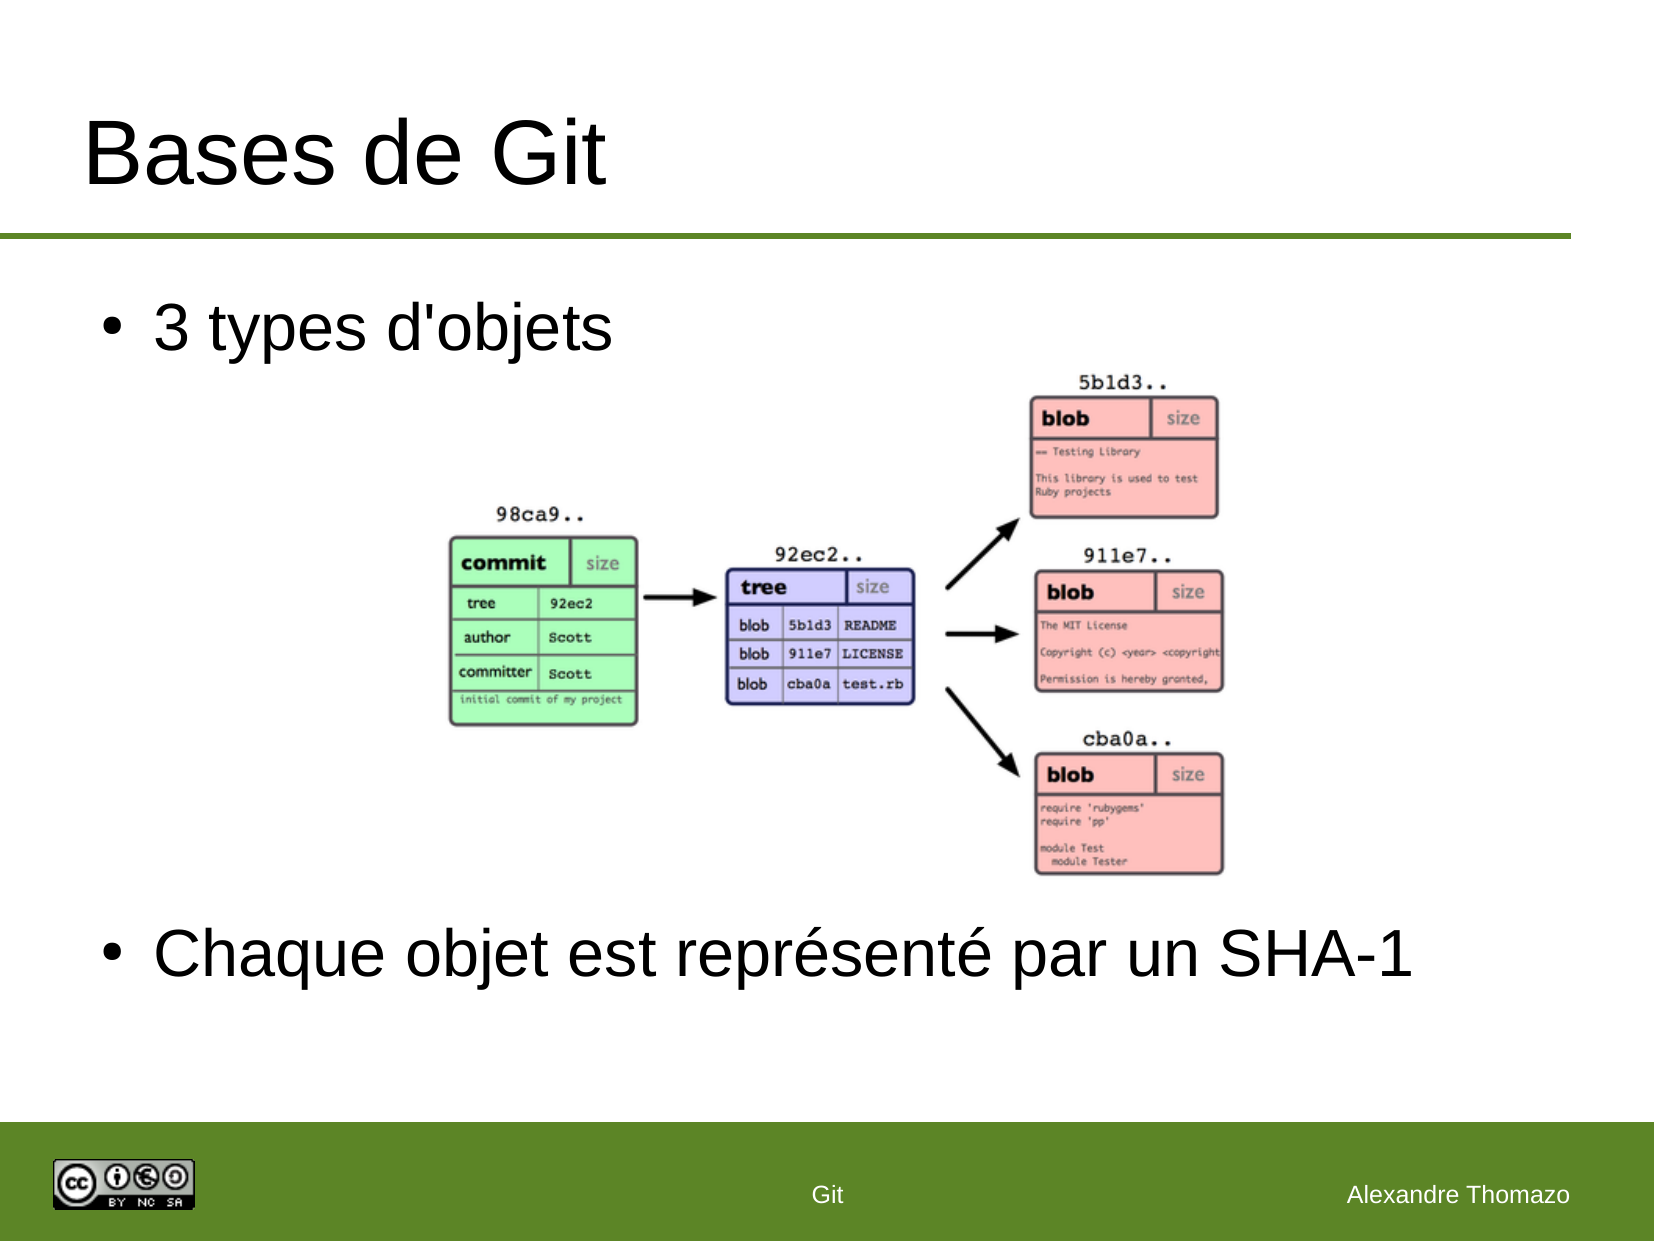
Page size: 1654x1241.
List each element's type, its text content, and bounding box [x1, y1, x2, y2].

title Bases de Git [82, 49, 1571, 257]
list 3 types d'objets Chaque objet est représenté par un SHA-1 [82, 290, 1538, 1010]
picture [53, 1159, 195, 1210]
picture [445, 366, 1227, 895]
